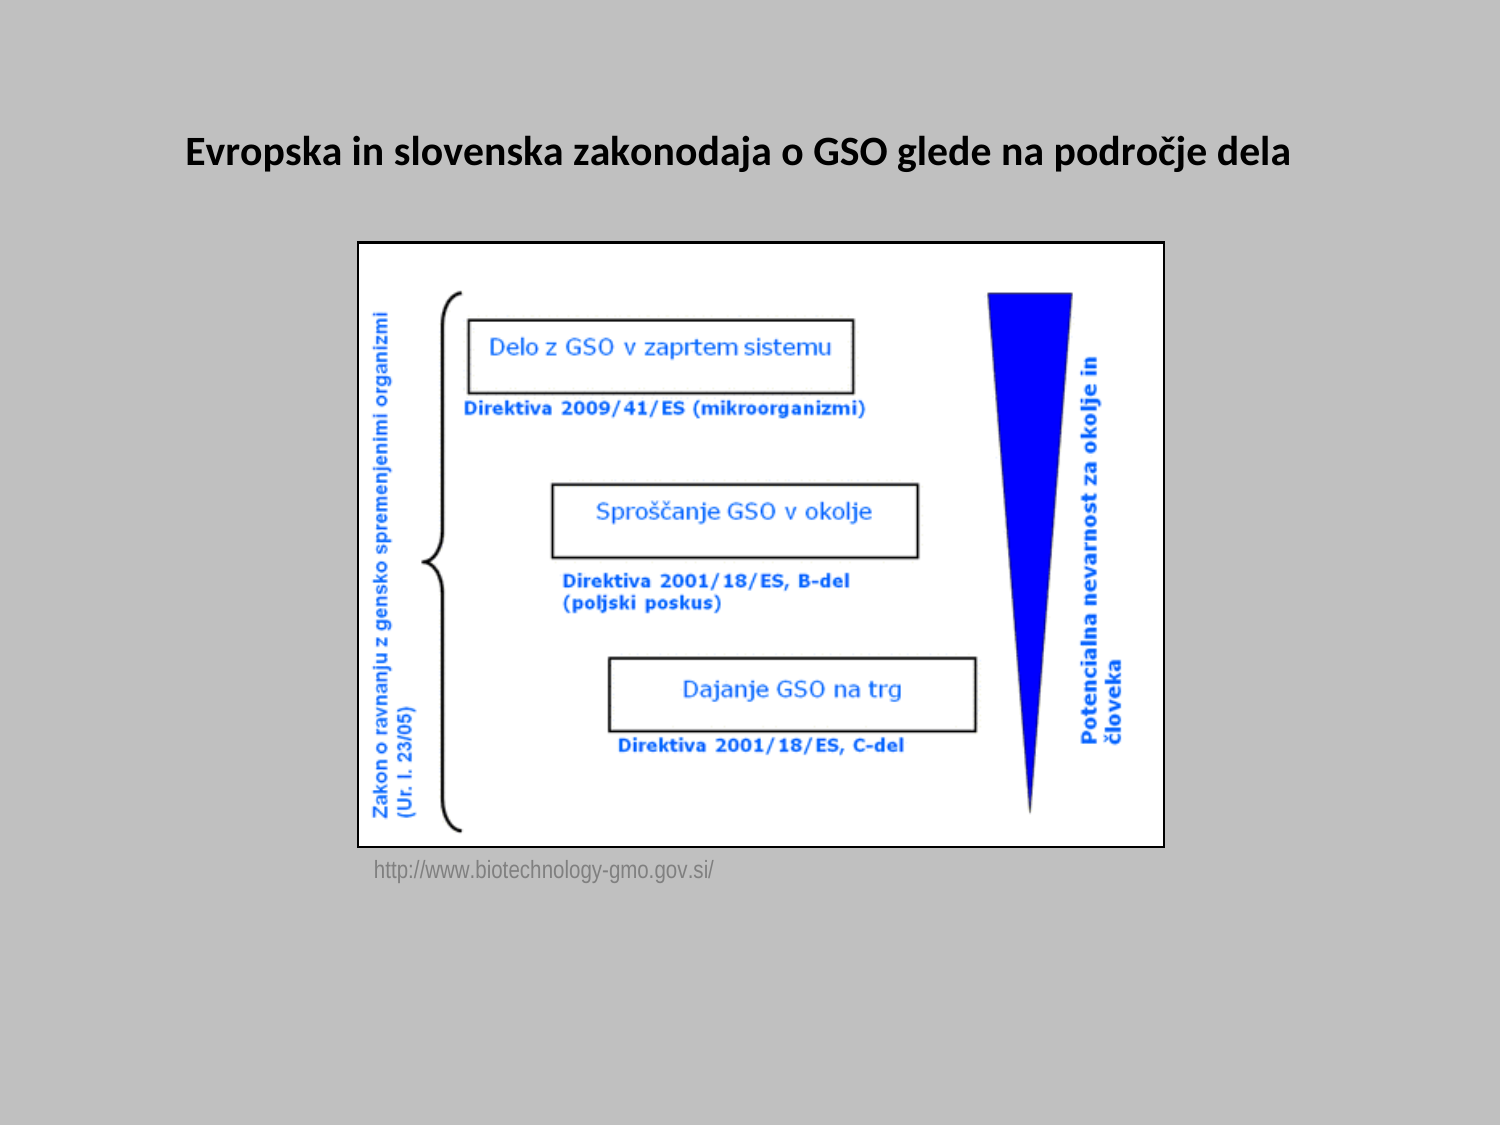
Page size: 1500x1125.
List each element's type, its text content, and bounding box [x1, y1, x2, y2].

text_box Evropska in slovenska zakonodaja o GSO glede na področje dela [170, 116, 1308, 182]
picture [359, 243, 1163, 847]
text_box http://www.biotechnology-gmo.gov.si/ [359, 846, 730, 892]
